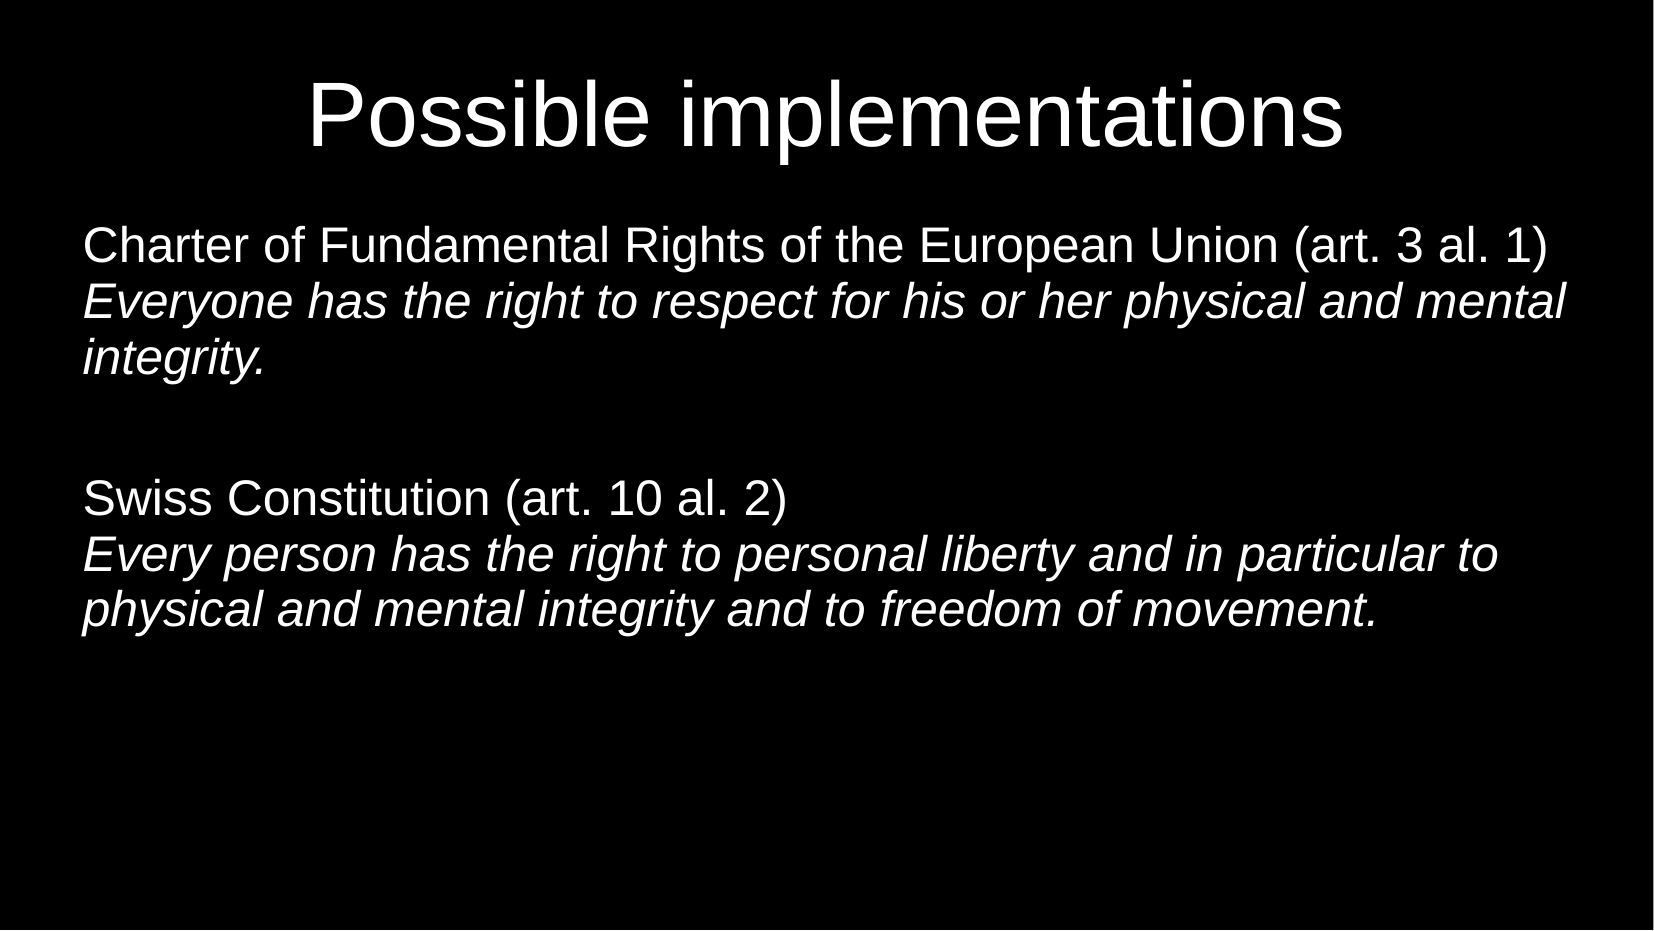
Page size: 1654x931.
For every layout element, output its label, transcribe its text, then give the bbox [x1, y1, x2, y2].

list Charter of Fundamental Rights of the European Union (art. 3 al. 1) Everyone has the right to respect for his or her physical and mental integrity. Swiss Constitution (art. 10 al. 2) Every person has the right to personal liberty and in particular to physical and mental integrity and to freedom of movement. [82, 217, 1571, 758]
title Possible implementations [82, 37, 1571, 193]
